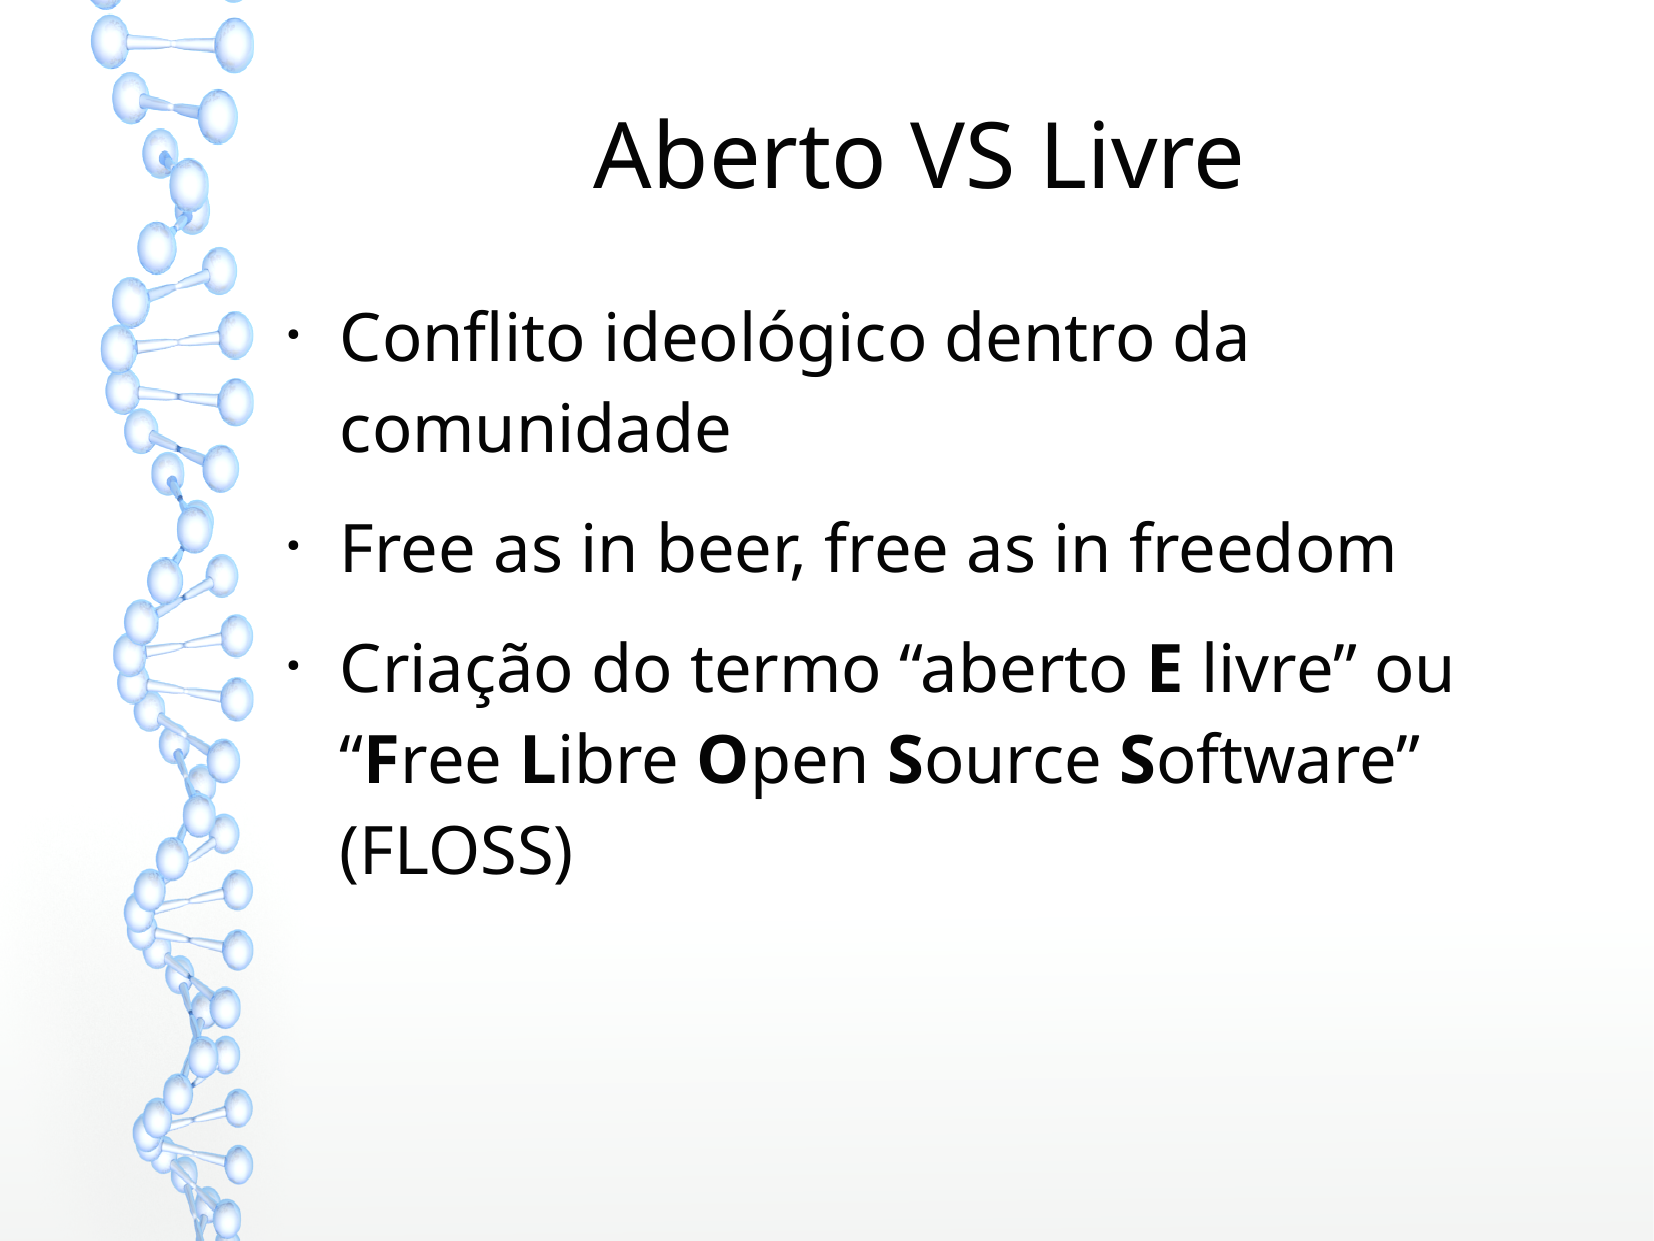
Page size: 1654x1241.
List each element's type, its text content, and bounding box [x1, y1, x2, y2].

picture [0, 0, 1654, 1241]
title Aberto VS Livre [269, 49, 1571, 257]
list Conflito ideológico dentro da comunidade Free as in beer, free as in freedom Criação do termo “aberto E livre” ou “Free Libre Open Source Software” (FLOSS) [269, 290, 1538, 1010]
